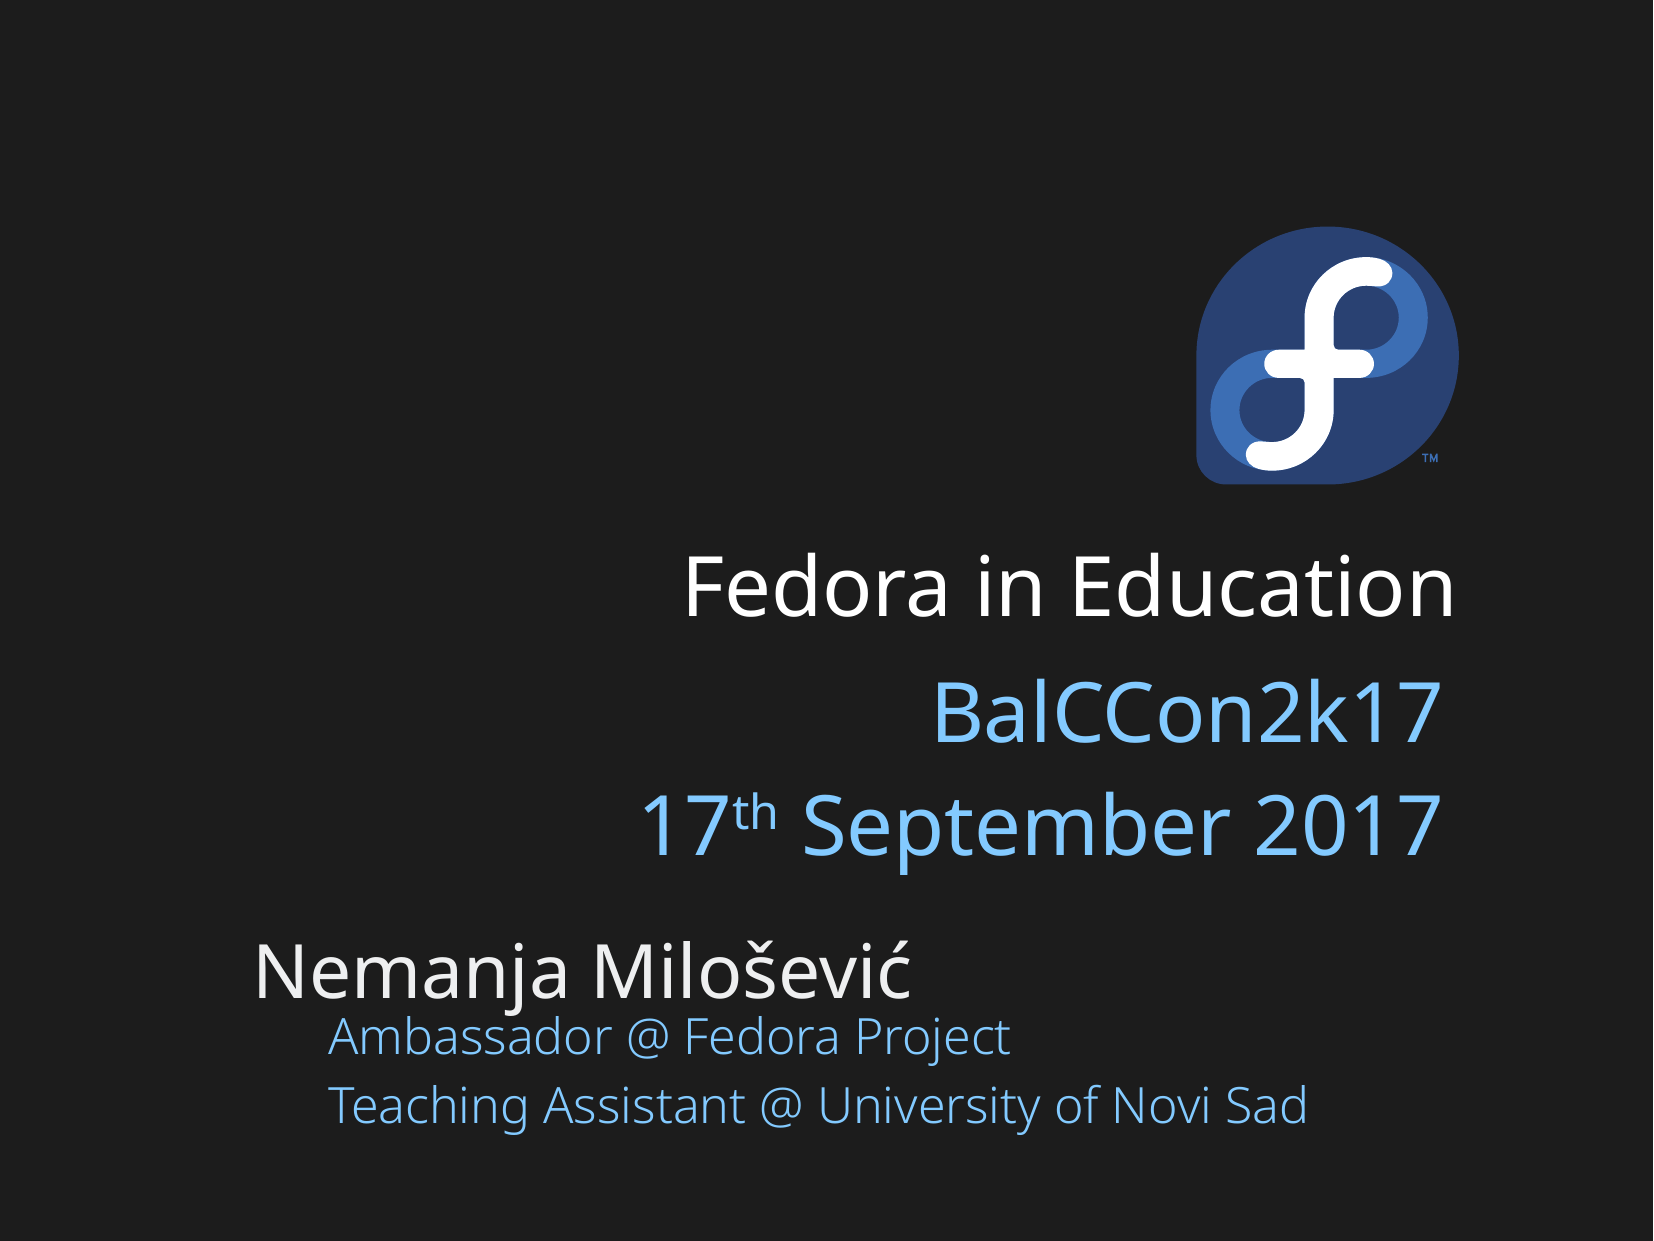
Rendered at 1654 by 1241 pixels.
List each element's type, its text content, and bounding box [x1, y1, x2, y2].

subtitle BalCCon2k17 17th September 2017 [99, 739, 1445, 856]
text_box Nemanja Milošević [237, 910, 1087, 1018]
picture [1196, 226, 1459, 485]
text_box Fedora in Education [36, 520, 1473, 739]
text_box Ambassador @ Fedora Project Teaching Assistant @ University of Novi Sad [313, 993, 1409, 1110]
